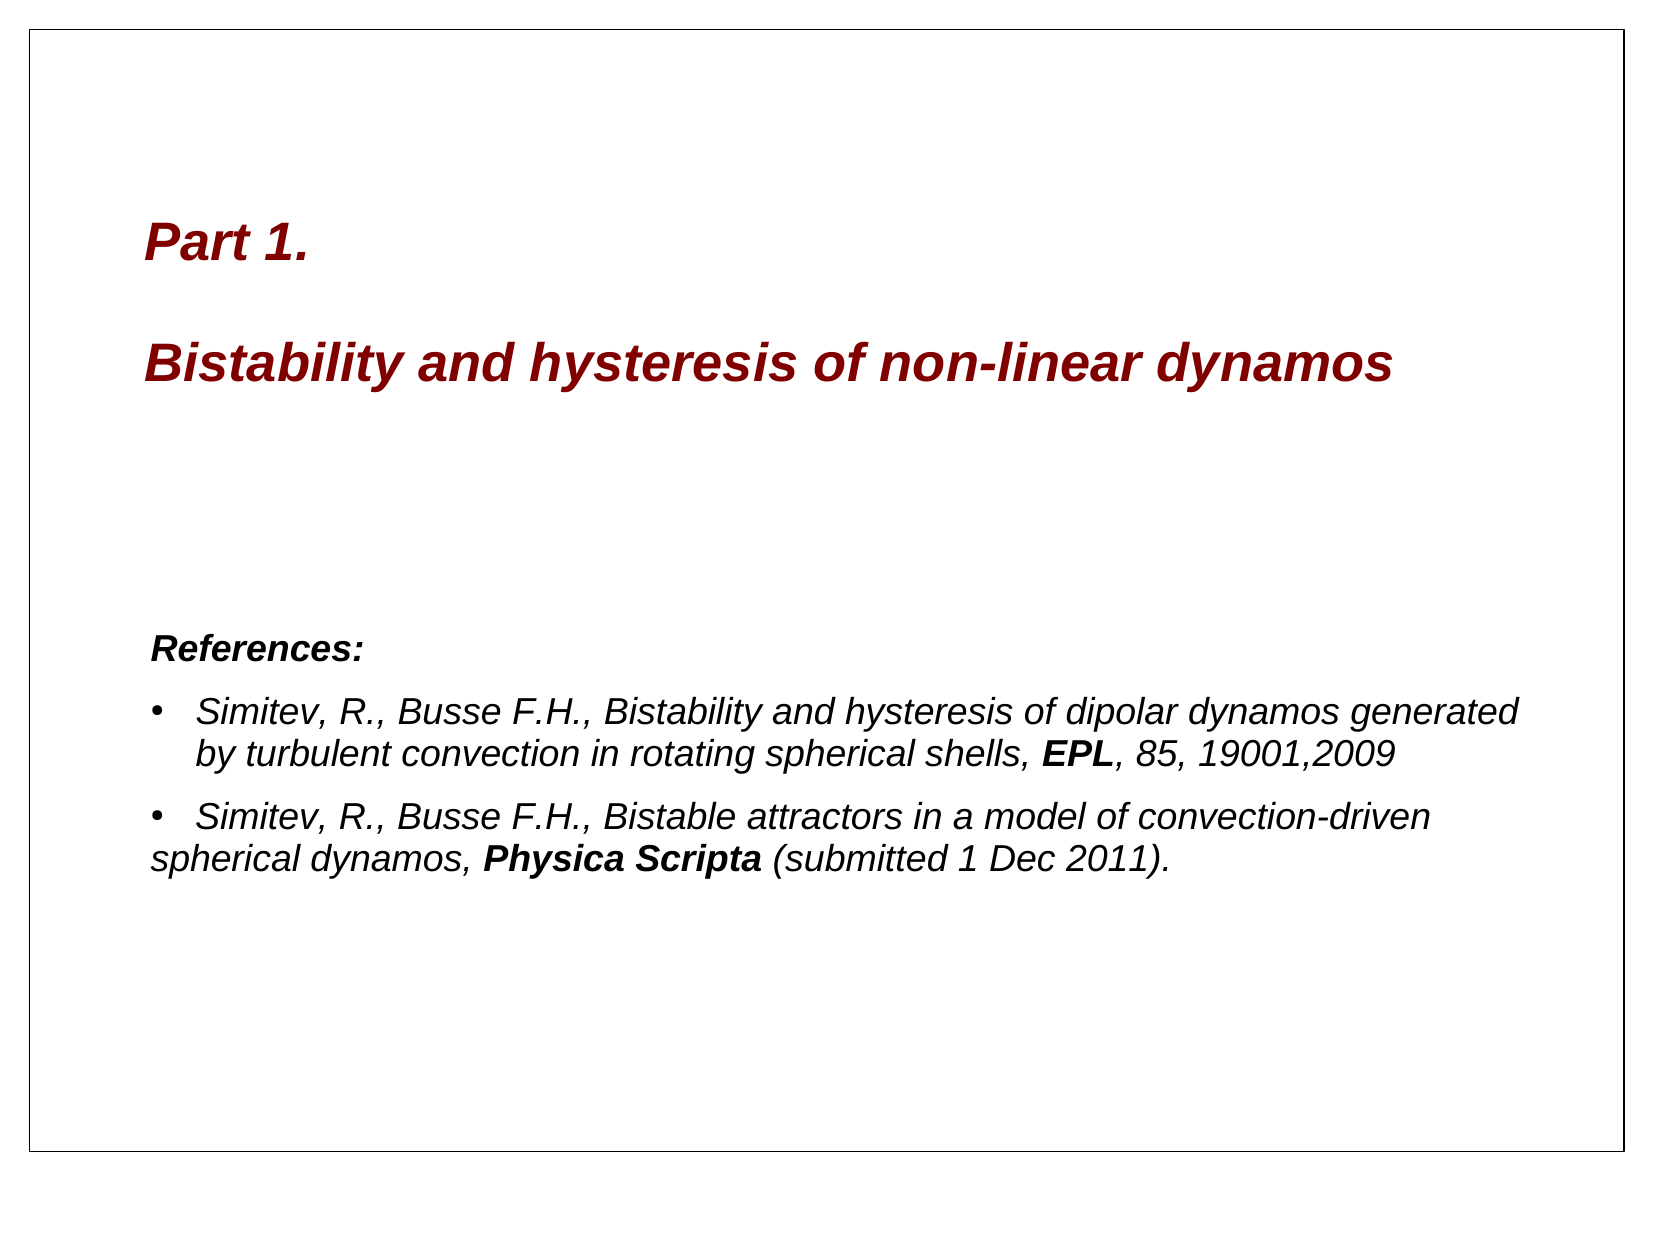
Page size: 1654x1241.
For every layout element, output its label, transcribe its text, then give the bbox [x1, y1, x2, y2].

text_box References: Simitev, R., Busse F.H., Bistability and hysteresis of dipolar dynamos generated by turbulent convection in rotating spherical shells, EPL, 85, 19001,2009 Simitev, R., Busse F.H., Bistable attractors in a model of convection-driven spherical dynamos, Physica Scripta (submitted 1 Dec 2011). [135, 620, 1554, 929]
text_box Part 1. Bistability and hysteresis of non-linear dynamos [129, 200, 1430, 408]
